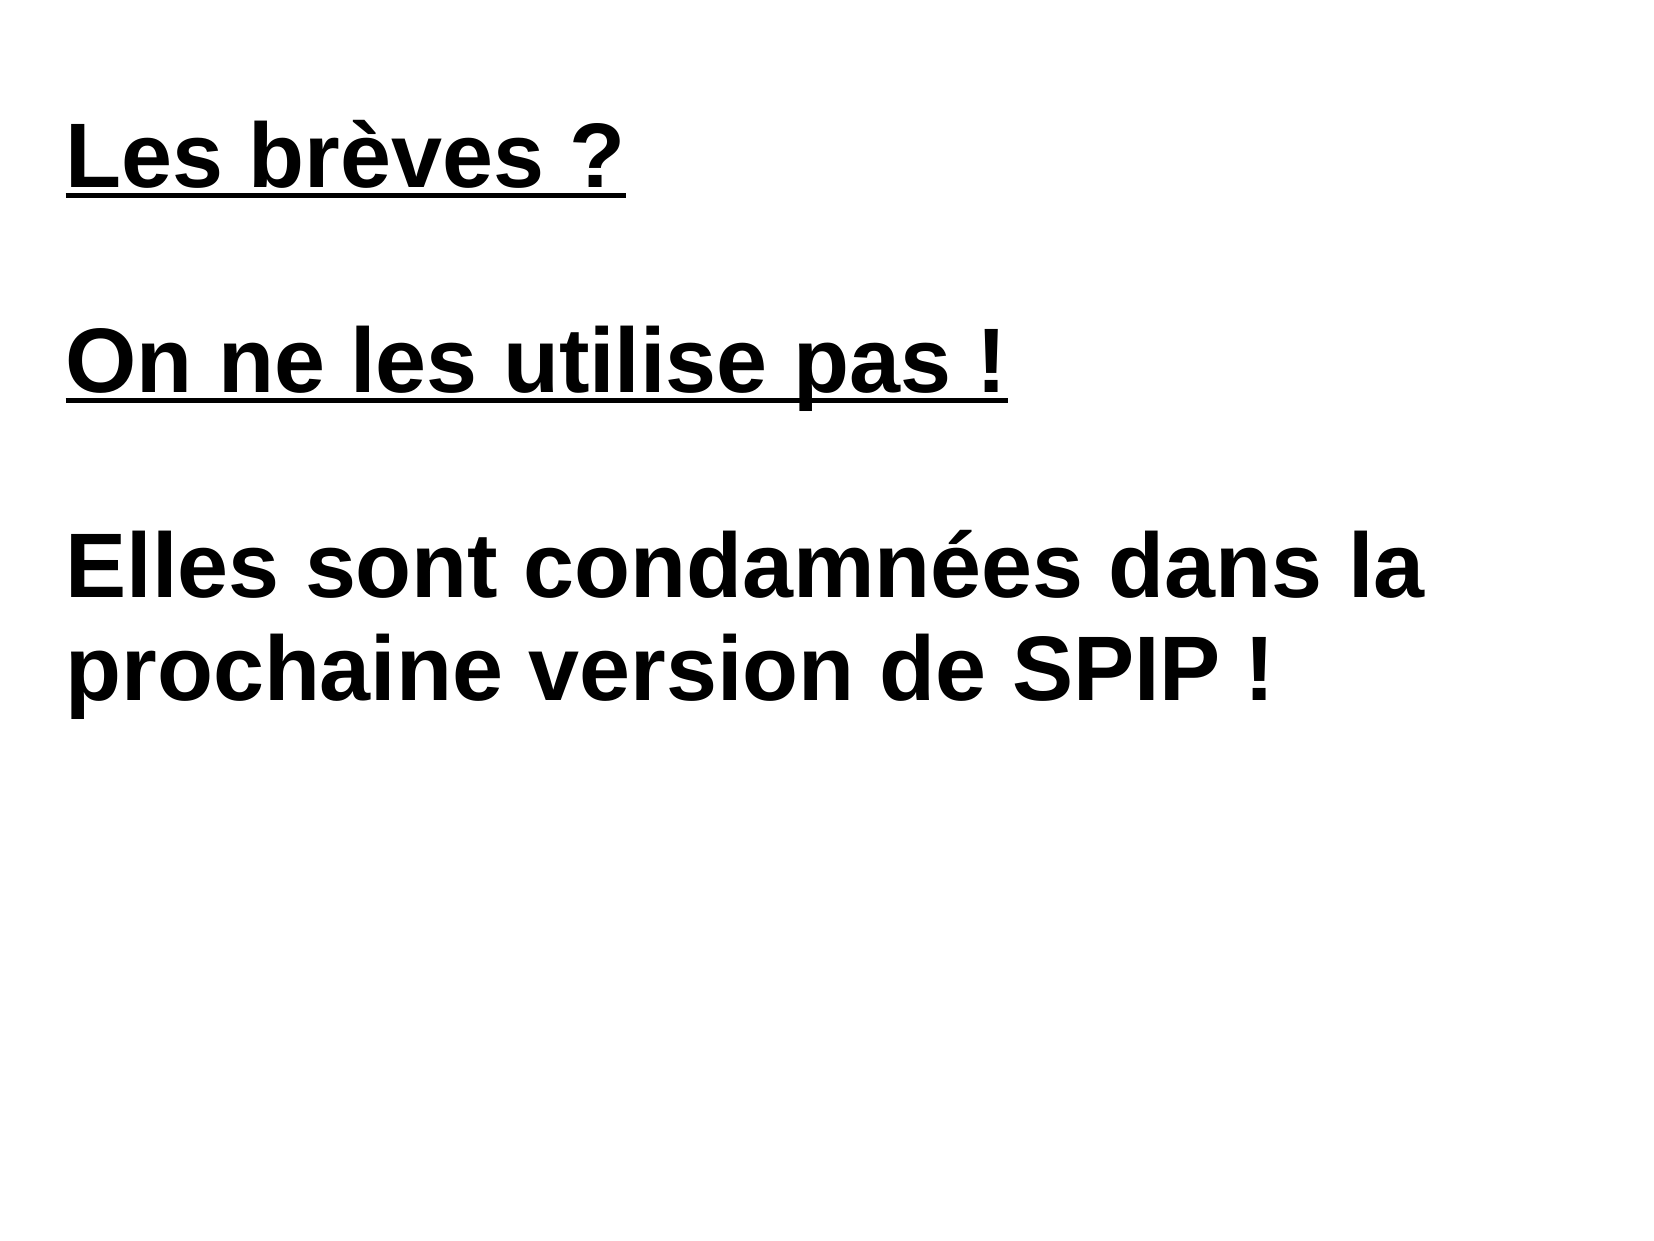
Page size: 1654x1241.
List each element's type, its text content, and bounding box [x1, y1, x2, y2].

text_box Les brèves ? On ne les utilise pas ! Elles sont condamnées dans la prochaine version de SPIP ! [50, 97, 1577, 914]
